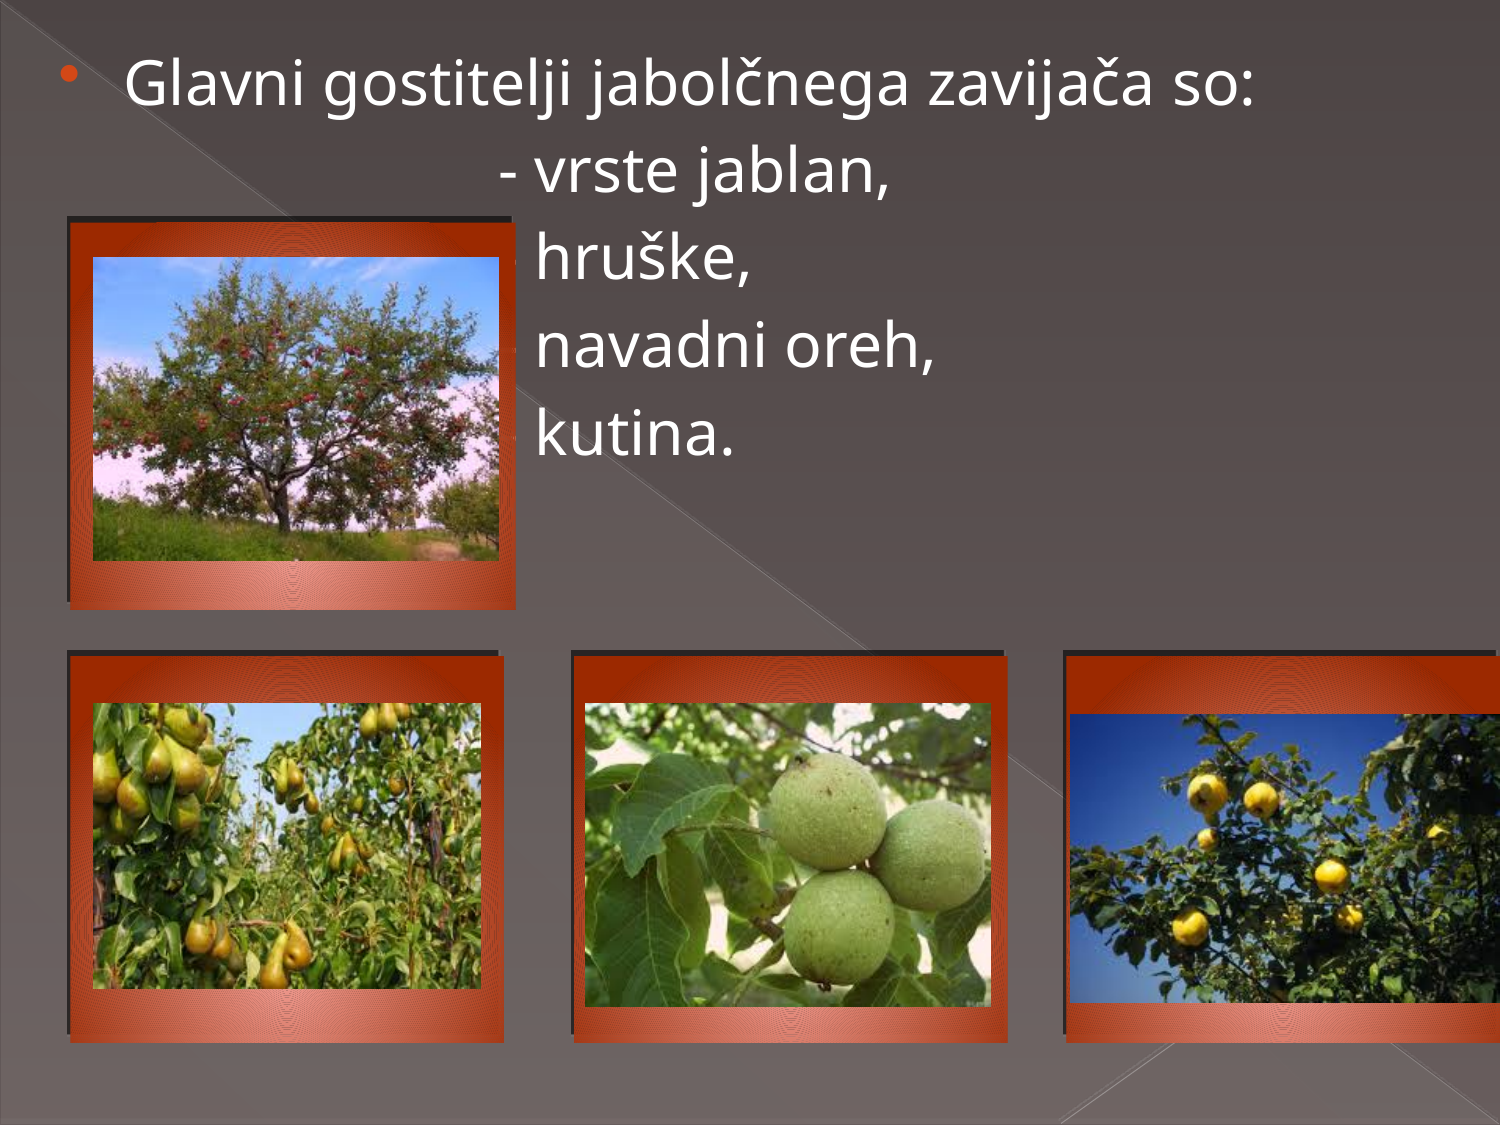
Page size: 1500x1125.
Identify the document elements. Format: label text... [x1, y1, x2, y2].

text_box [574, 656, 1008, 1043]
picture [1070, 714, 1500, 1003]
list Glavni gostitelji jabolčnega zavijača so: - vrste jablan, - hruške, - navadni oreh, - kutina. [35, 35, 1454, 1090]
picture [93, 703, 481, 989]
picture [585, 703, 991, 1007]
picture [93, 257, 499, 561]
text_box [1066, 656, 1500, 1043]
text_box [70, 222, 516, 610]
text_box [70, 656, 504, 1043]
